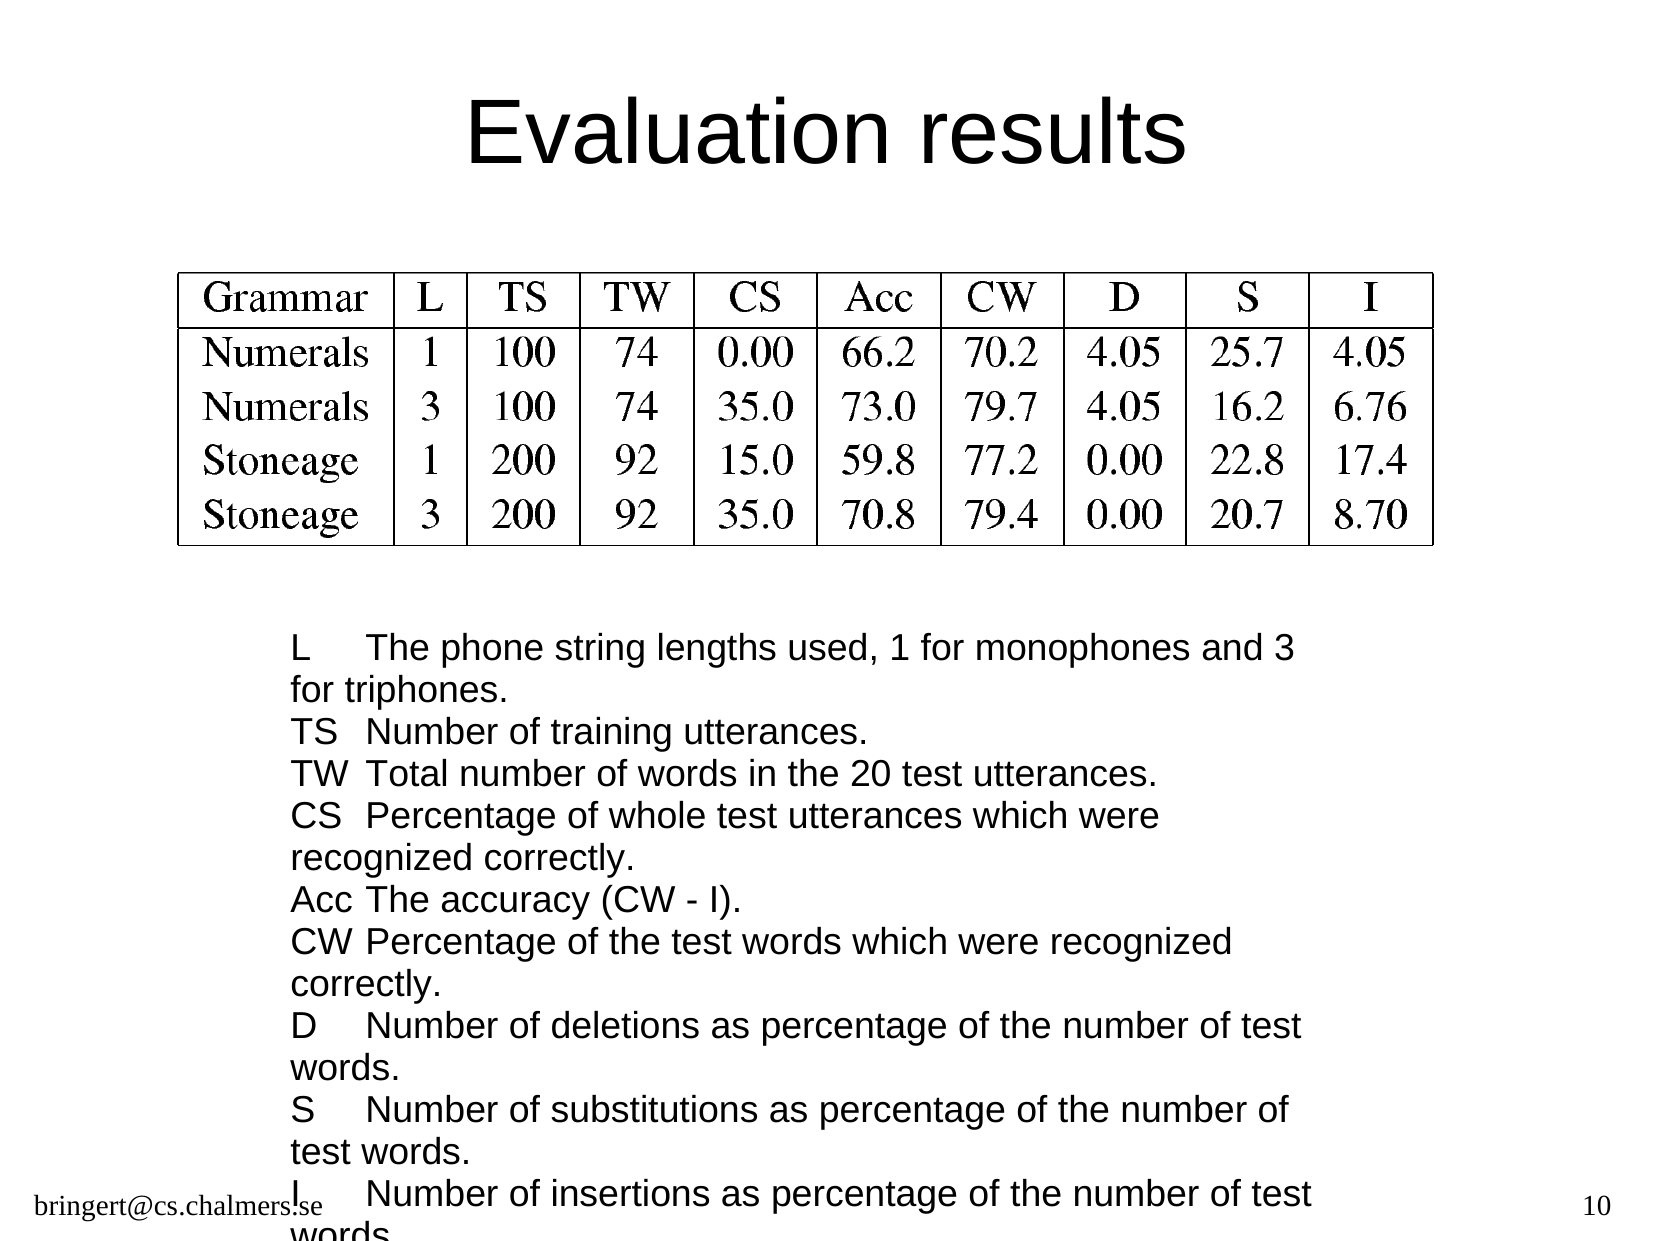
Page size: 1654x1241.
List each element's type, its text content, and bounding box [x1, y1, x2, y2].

title Evaluation results [87, 31, 1567, 232]
text_box L The phone string lengths used, 1 for monophones and 3 for triphones. TS Number of training utterances. TW Total number of words in the 20 test utterances. CS Percentage of whole test utterances which were recognized correctly. Acc The accuracy (CW - I). CW Percentage of the test words which were recognized correctly. D Number of deletions as percentage of the number of test words. S Number of substitutions as percentage of the number of test words. I Number of insertions as percentage of the number of test words. [275, 619, 1329, 1056]
picture [155, 253, 1456, 566]
